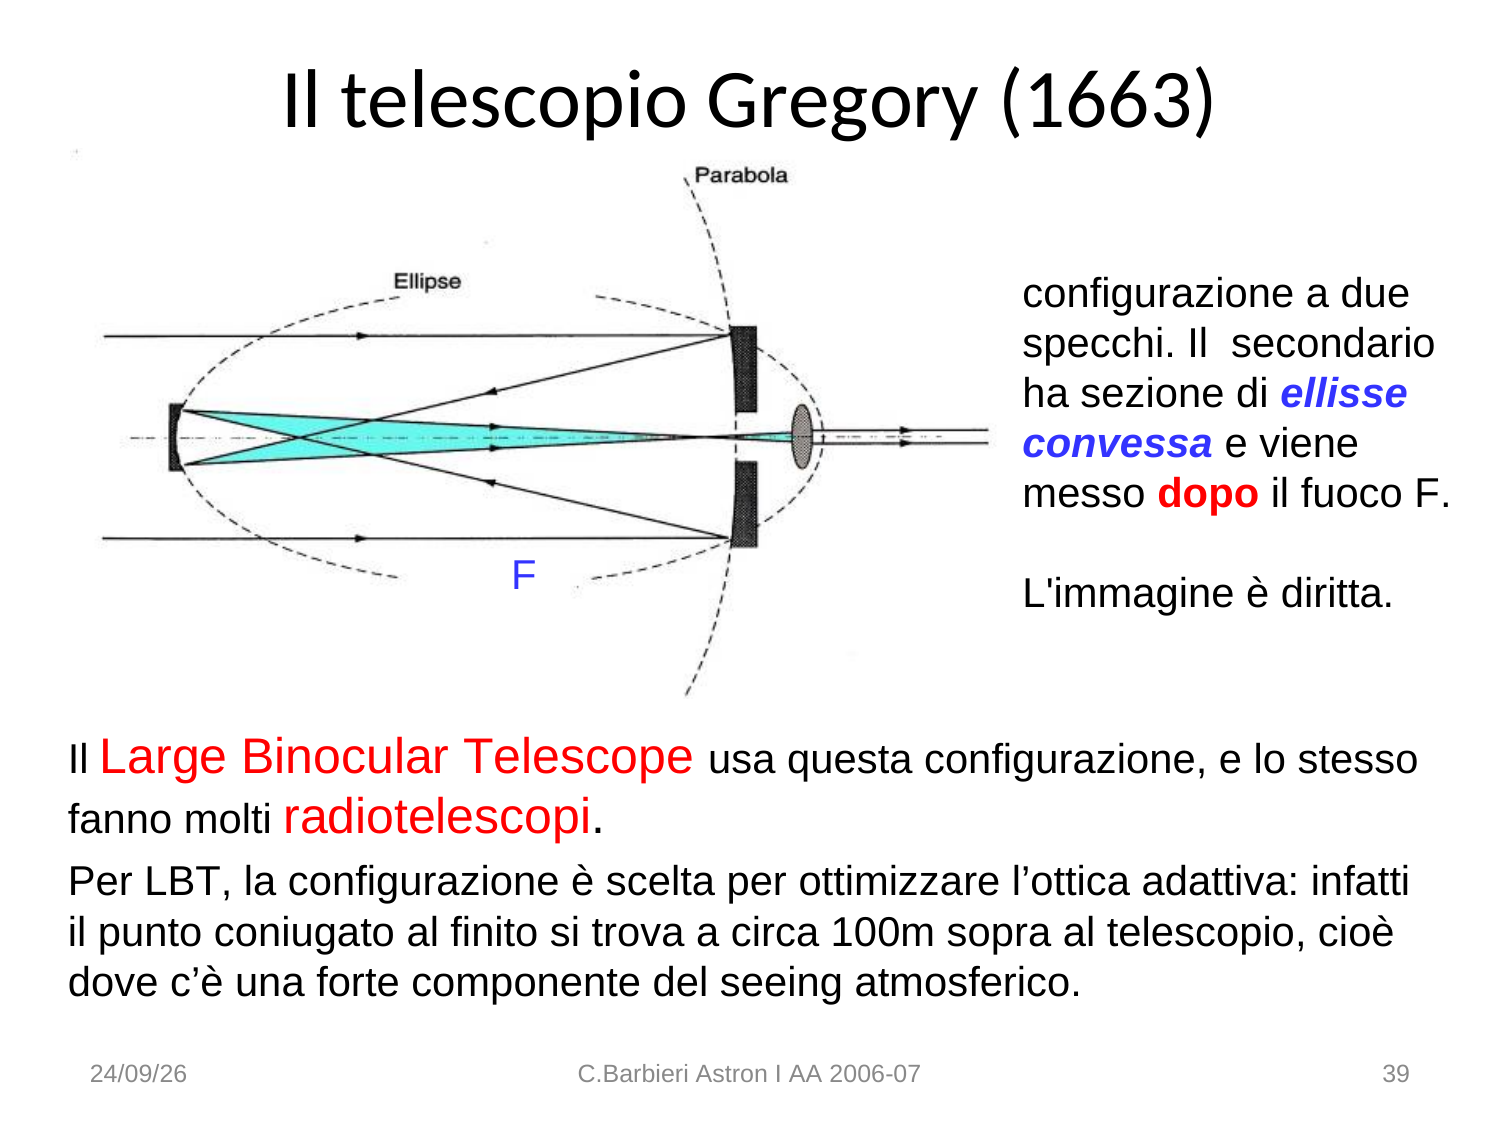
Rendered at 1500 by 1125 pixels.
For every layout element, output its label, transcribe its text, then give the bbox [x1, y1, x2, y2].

text_box C.Barbieri Astron I AA 2006-07 [512, 1042, 988, 1103]
text_box 07/03/22 [74, 1042, 426, 1103]
picture [70, 148, 1028, 699]
text_box configurazione a due specchi. Il secondario ha sezione di ellisse convessa e viene messo dopo il fuoco F. L'immagine è diritta. [1007, 257, 1477, 624]
text_box Il Large Binocular Telescope usa questa configurazione, e lo stesso fanno molti radiotelescopi. Per LBT, la configurazione è scelta per ottimizzare l’ottica adattiva: infatti il punto coniugato al finito si trova a circa 100m sopra al telescopio, cioè dove c’è una forte componente del seeing atmosferico. [53, 716, 1444, 1013]
title Il telescopio Gregory (1663) [24, 36, 1476, 152]
text_box <number> [1074, 1042, 1426, 1103]
text_box F [496, 539, 552, 606]
